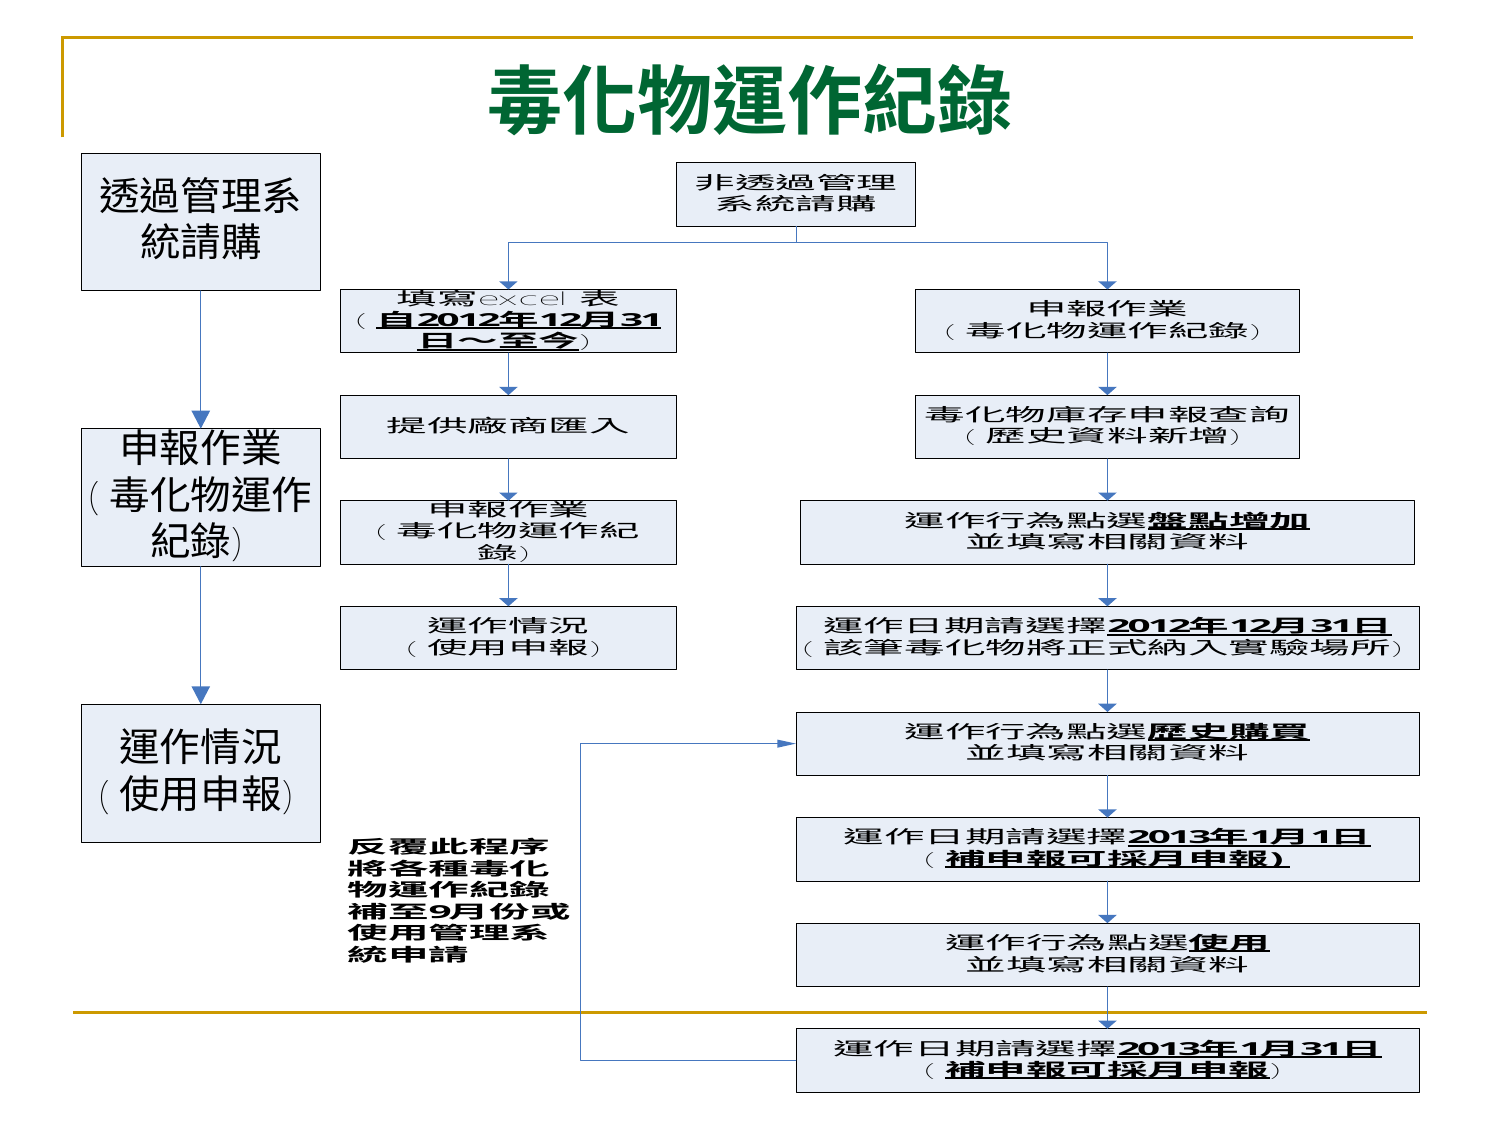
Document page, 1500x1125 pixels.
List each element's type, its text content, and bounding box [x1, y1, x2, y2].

title 毒化物運作紀錄 [75, 45, 1426, 233]
chart [336, 160, 1424, 1094]
chart [76, 148, 325, 847]
